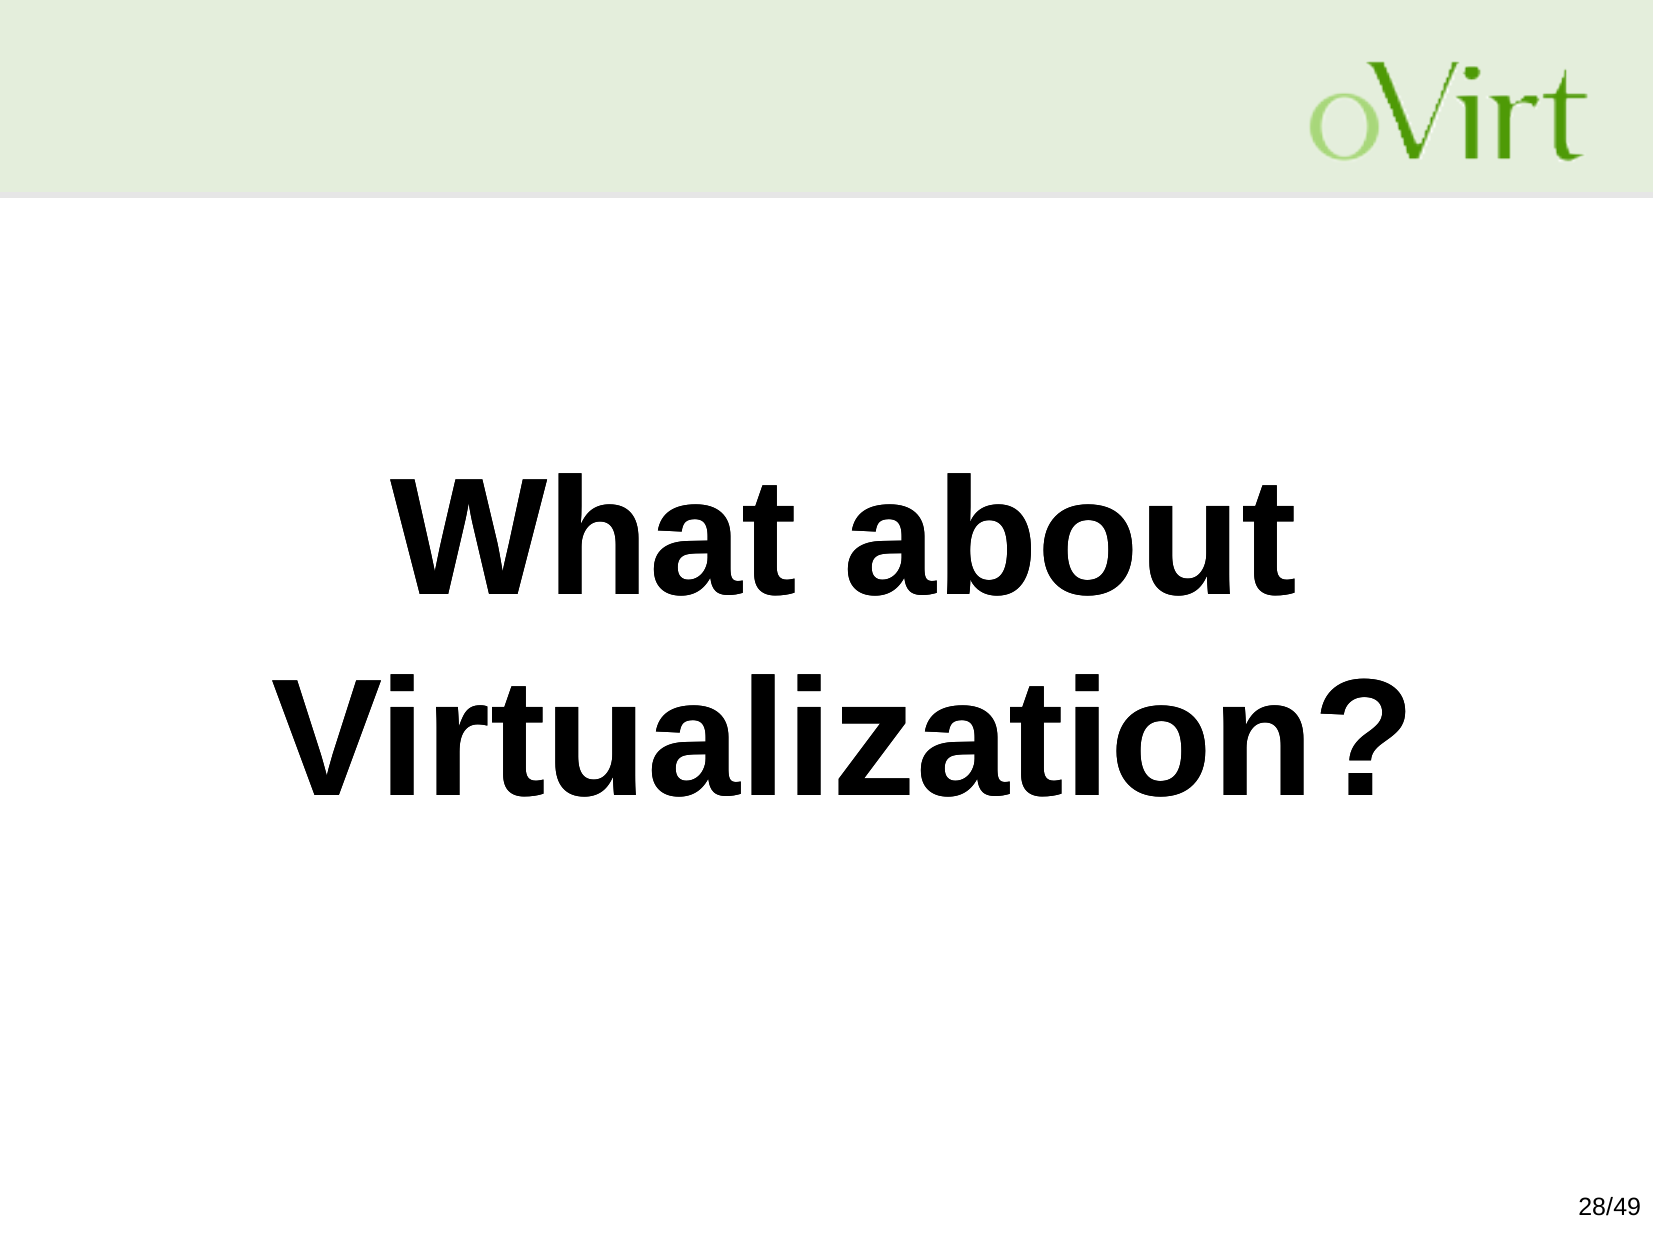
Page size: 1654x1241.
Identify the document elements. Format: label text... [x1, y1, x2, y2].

title What about Virtualization? [205, 428, 1483, 829]
picture [1289, 36, 1613, 181]
